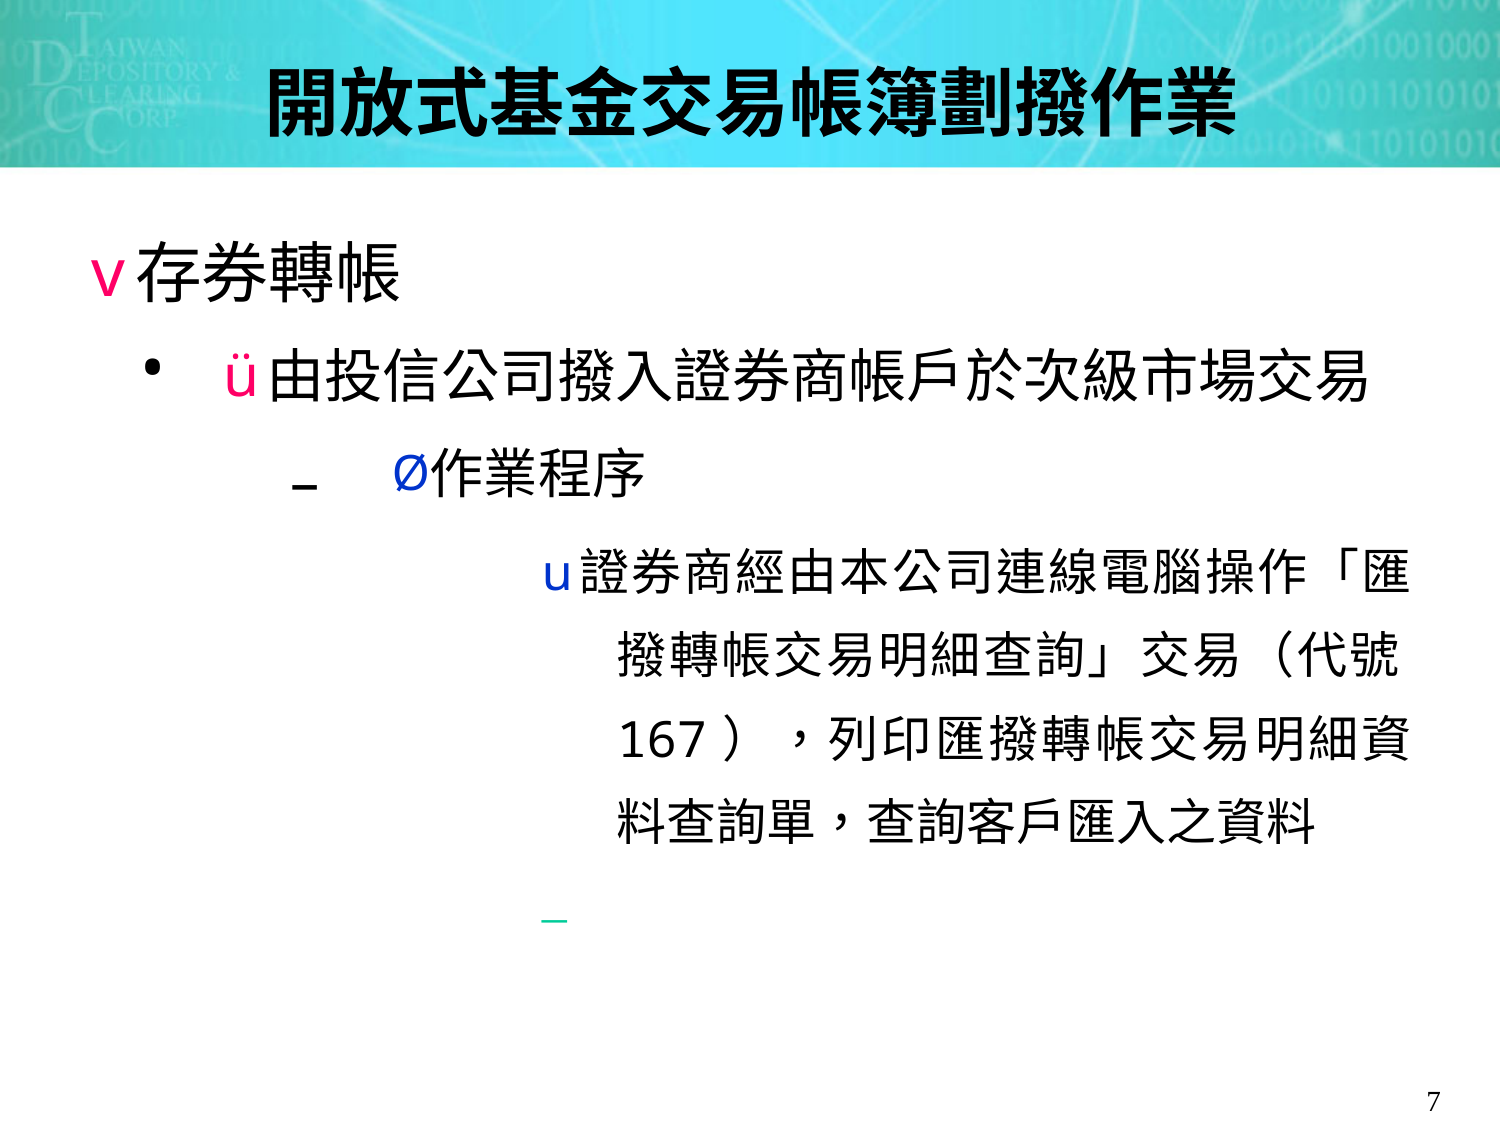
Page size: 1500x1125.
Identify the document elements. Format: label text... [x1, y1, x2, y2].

text_box [1411, 1074, 1500, 1125]
list 存券轉帳 由投信公司撥入證券商帳戶於次級市場交易 作業程序 證券商經由本公司連線電腦操作「匯撥轉帳交易明細查詢」交易（代號167），列印匯撥轉帳交易明細資料查詢單，查詢客戶匯入之資料 [76, 220, 1427, 1022]
title 開放式基金交易帳簿劃撥作業 [76, 42, 1427, 159]
